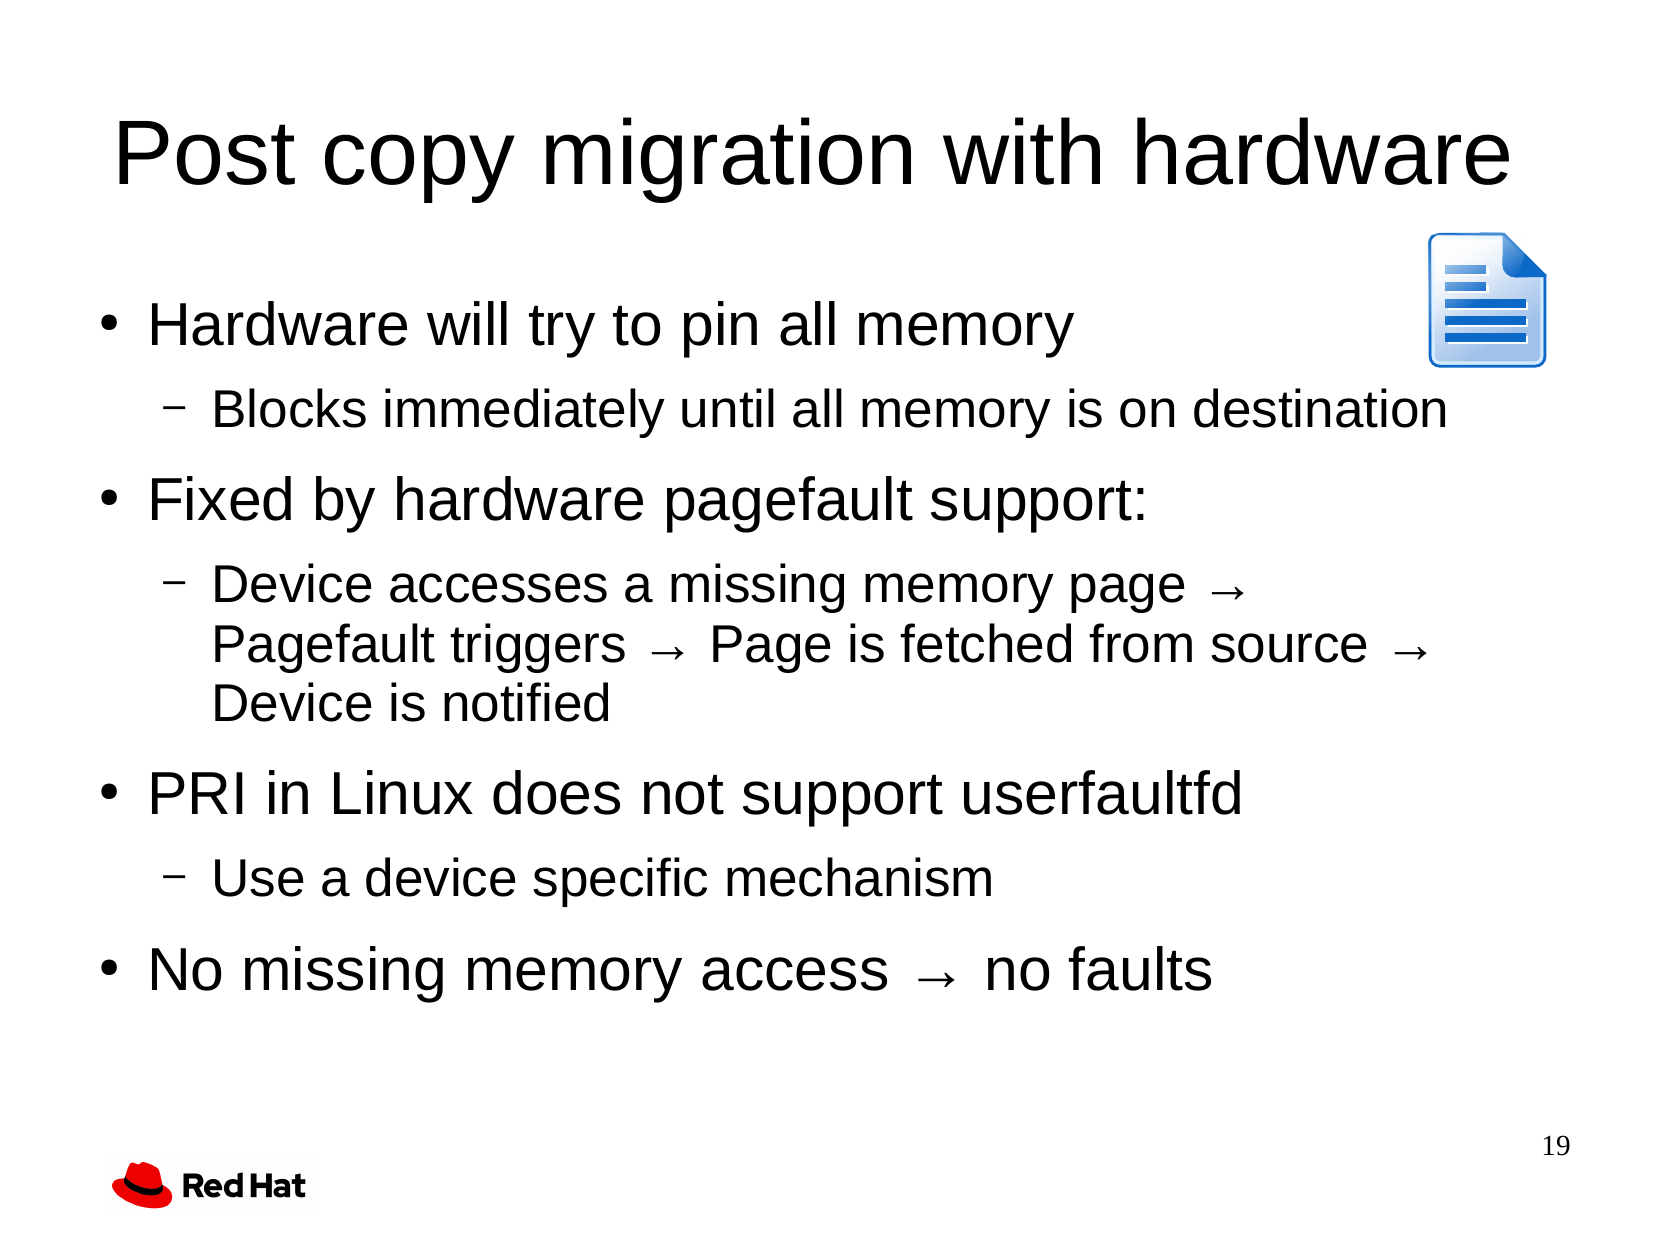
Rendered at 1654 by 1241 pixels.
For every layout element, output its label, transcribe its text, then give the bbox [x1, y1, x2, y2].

picture [1411, 226, 1561, 376]
picture [105, 1154, 314, 1216]
title Post copy migration with hardware [82, 49, 1571, 257]
list Hardware will try to pin all memory Blocks immediately until all memory is on destination Fixed by hardware pagefault support: Device accesses a missing memory page → Pagefault triggers → Page is fetched from source → Device is notified PRI in Linux does not support userfaultfd Use a device specific mechanism No missing memory access → no faults [82, 290, 1571, 1010]
